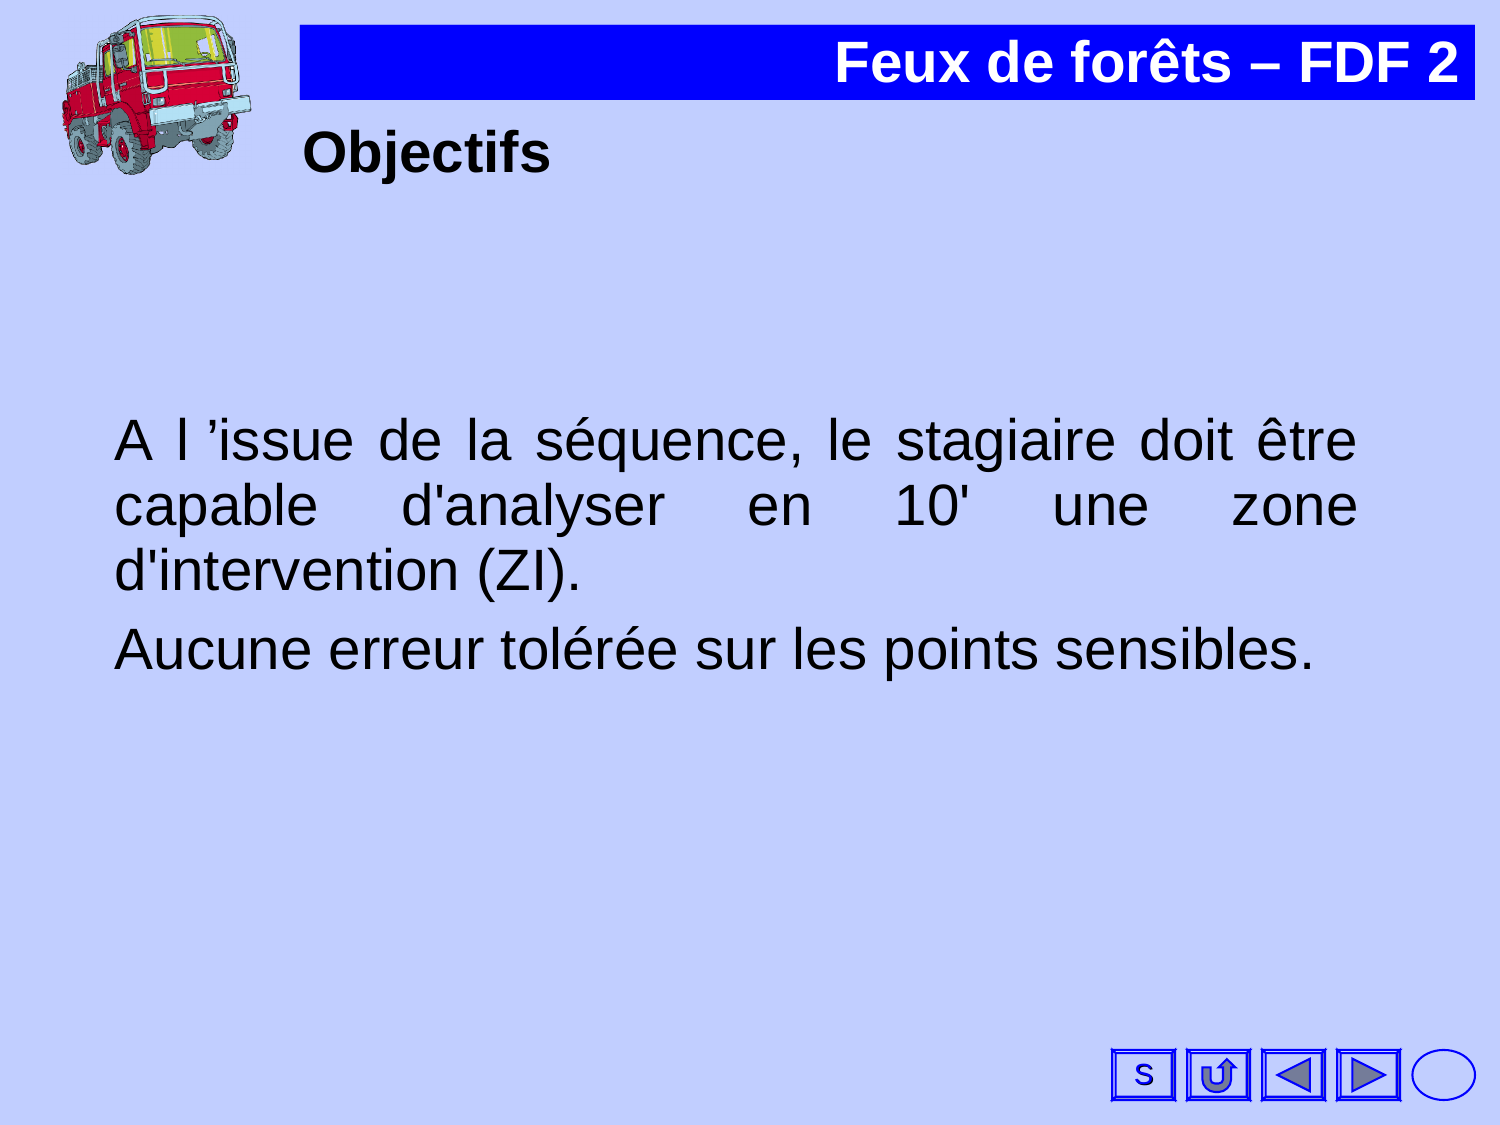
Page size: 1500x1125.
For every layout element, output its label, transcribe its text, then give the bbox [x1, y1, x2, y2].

list A l ’issue de la séquence, le stagiaire doit être capable d'analyser en 10' une zone d'intervention (ZI). Aucune erreur tolérée sur les points sensibles. [99, 399, 1375, 689]
text_box Objectifs [287, 112, 568, 193]
text_box [1412, 1049, 1476, 1101]
text_box Feux de forêts – FDF 2 [299, 24, 1475, 100]
